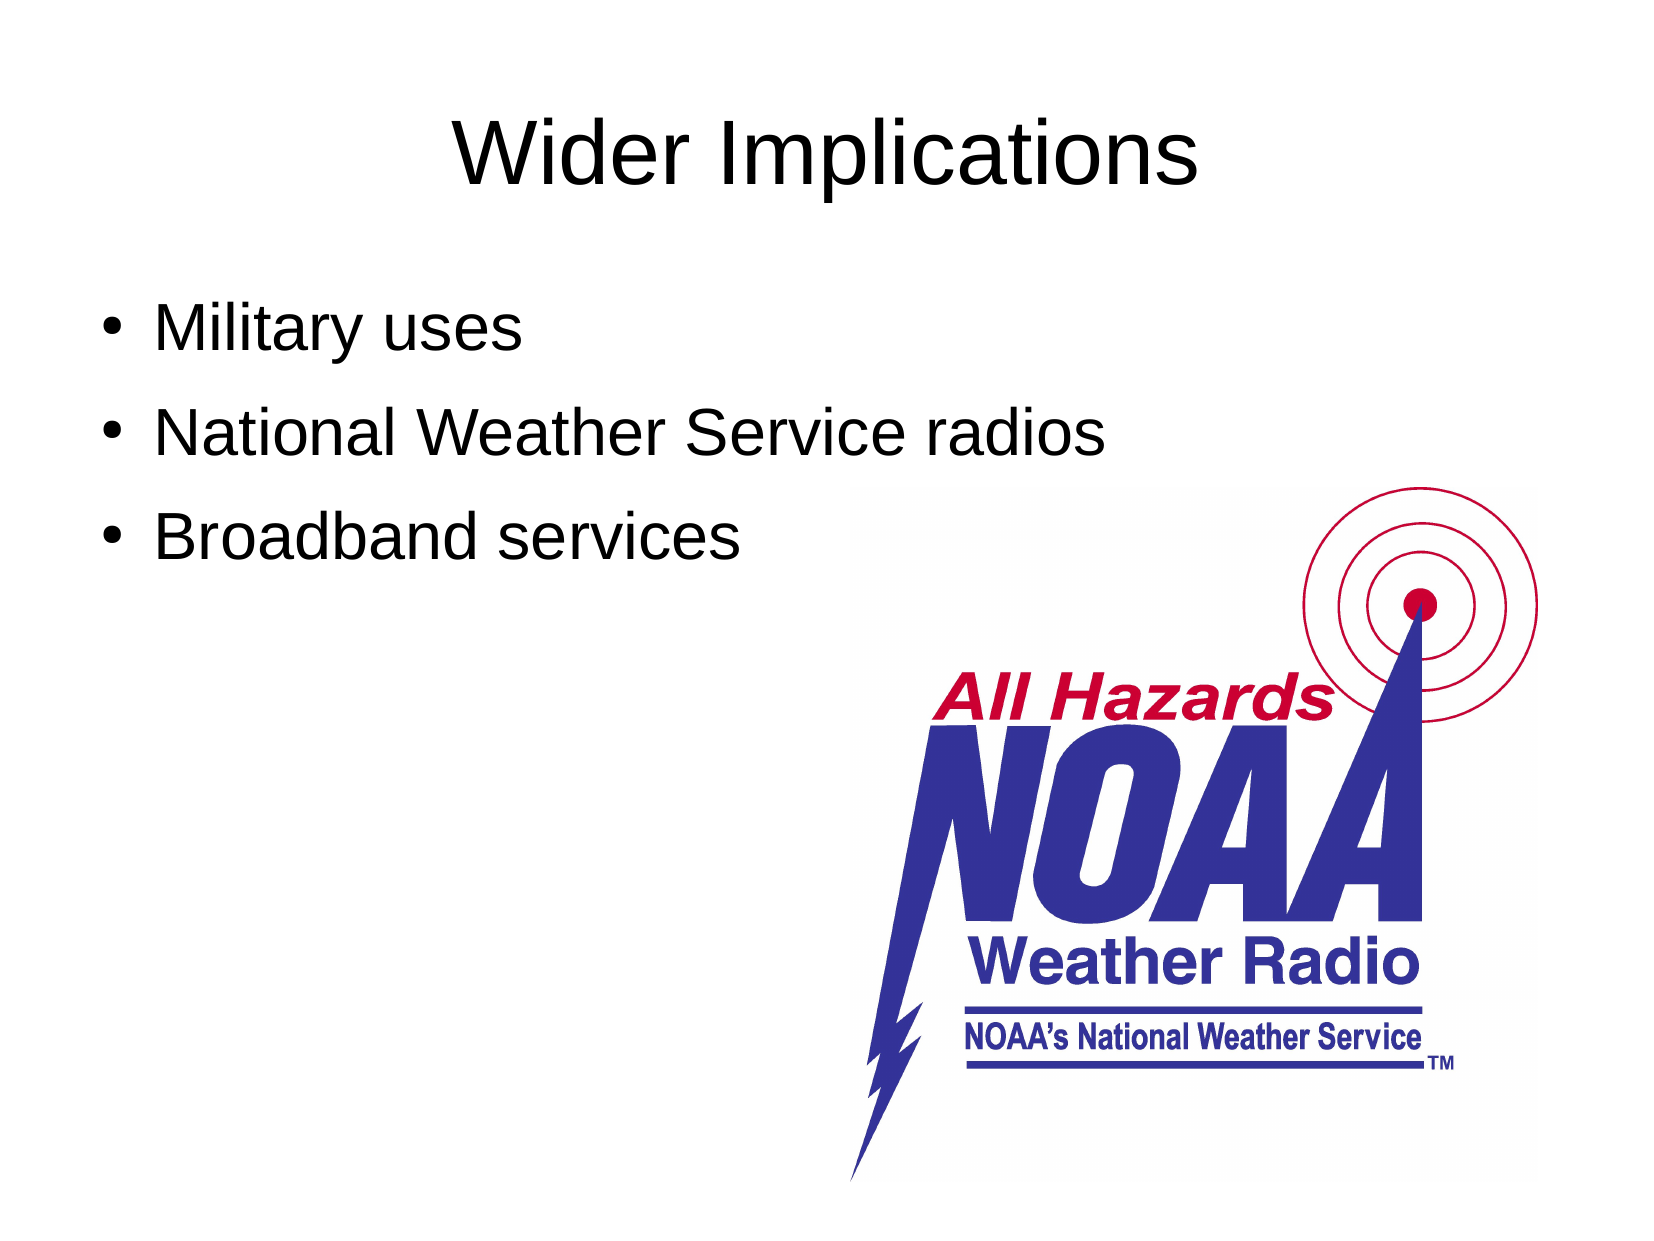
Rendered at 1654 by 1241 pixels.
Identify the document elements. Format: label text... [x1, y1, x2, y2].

title Wider Implications [82, 56, 1571, 250]
picture [850, 487, 1538, 1182]
list Military uses National Weather Service radios Broadband services [82, 290, 1571, 1109]
